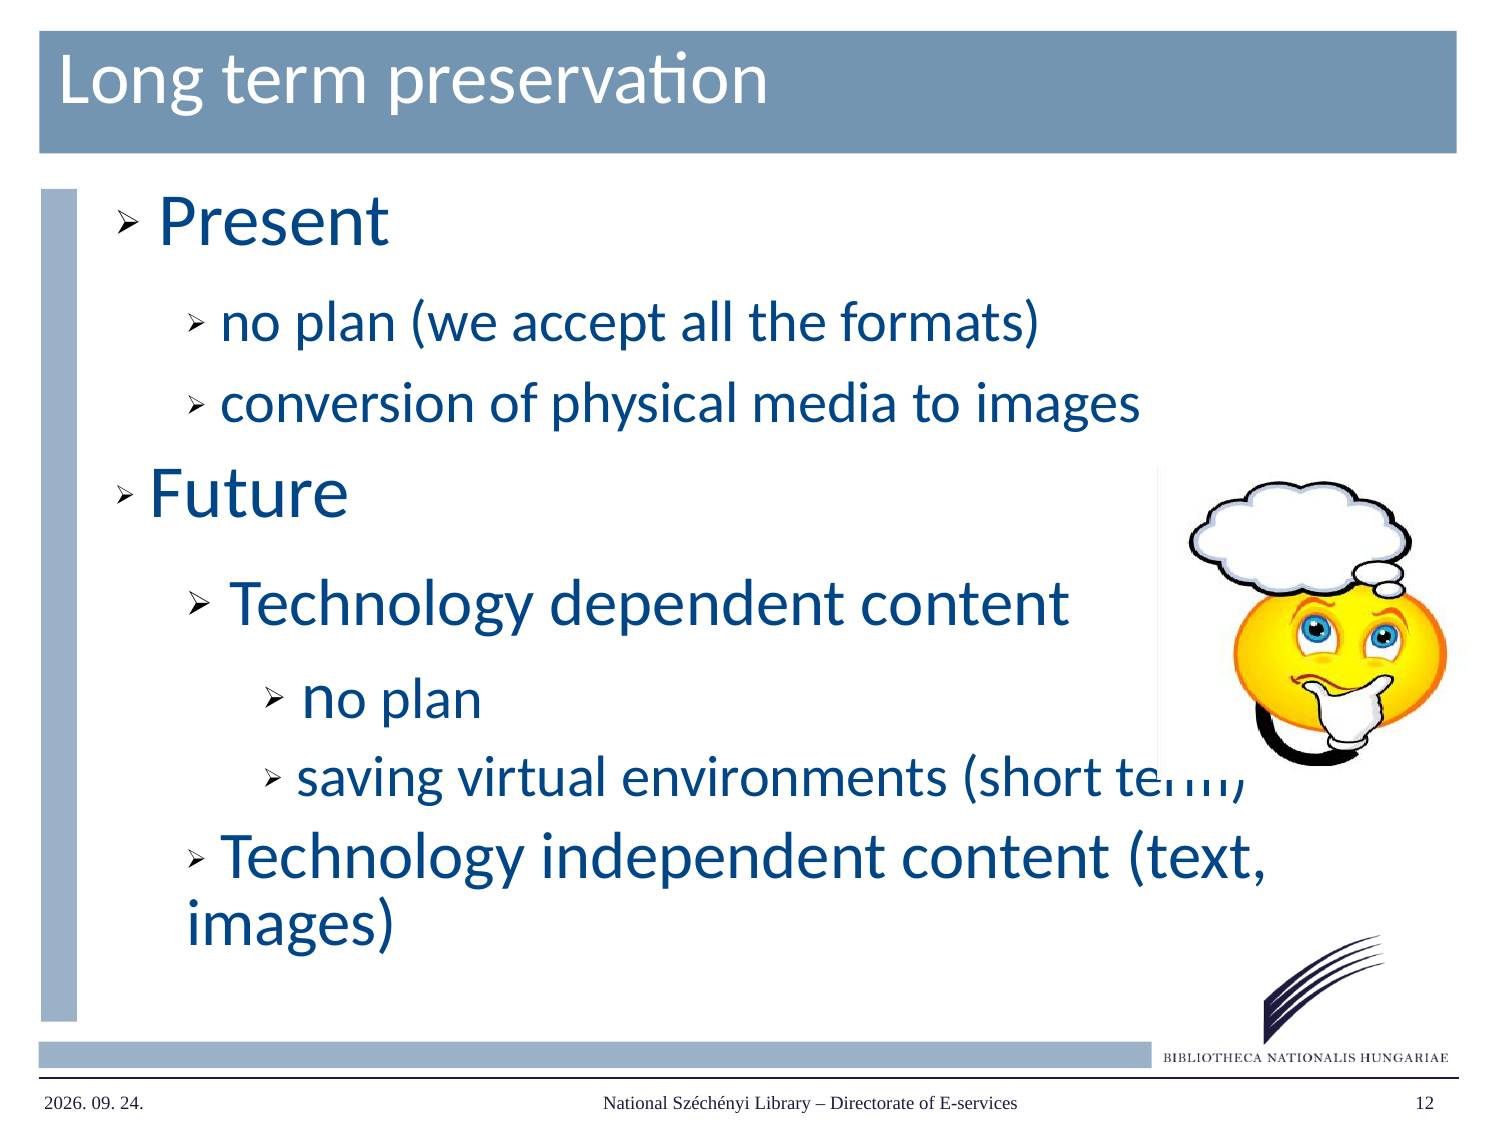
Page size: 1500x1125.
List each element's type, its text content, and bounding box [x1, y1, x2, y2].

picture [1163, 935, 1448, 1062]
list Present no plan (we accept all the formats) conversion of physical media to images Future Technology dependent content no plan saving virtual environments (short term) Technology independent content (text, images) [97, 189, 1418, 1040]
picture [1157, 466, 1477, 780]
title Long term preservation [59, 23, 1497, 147]
